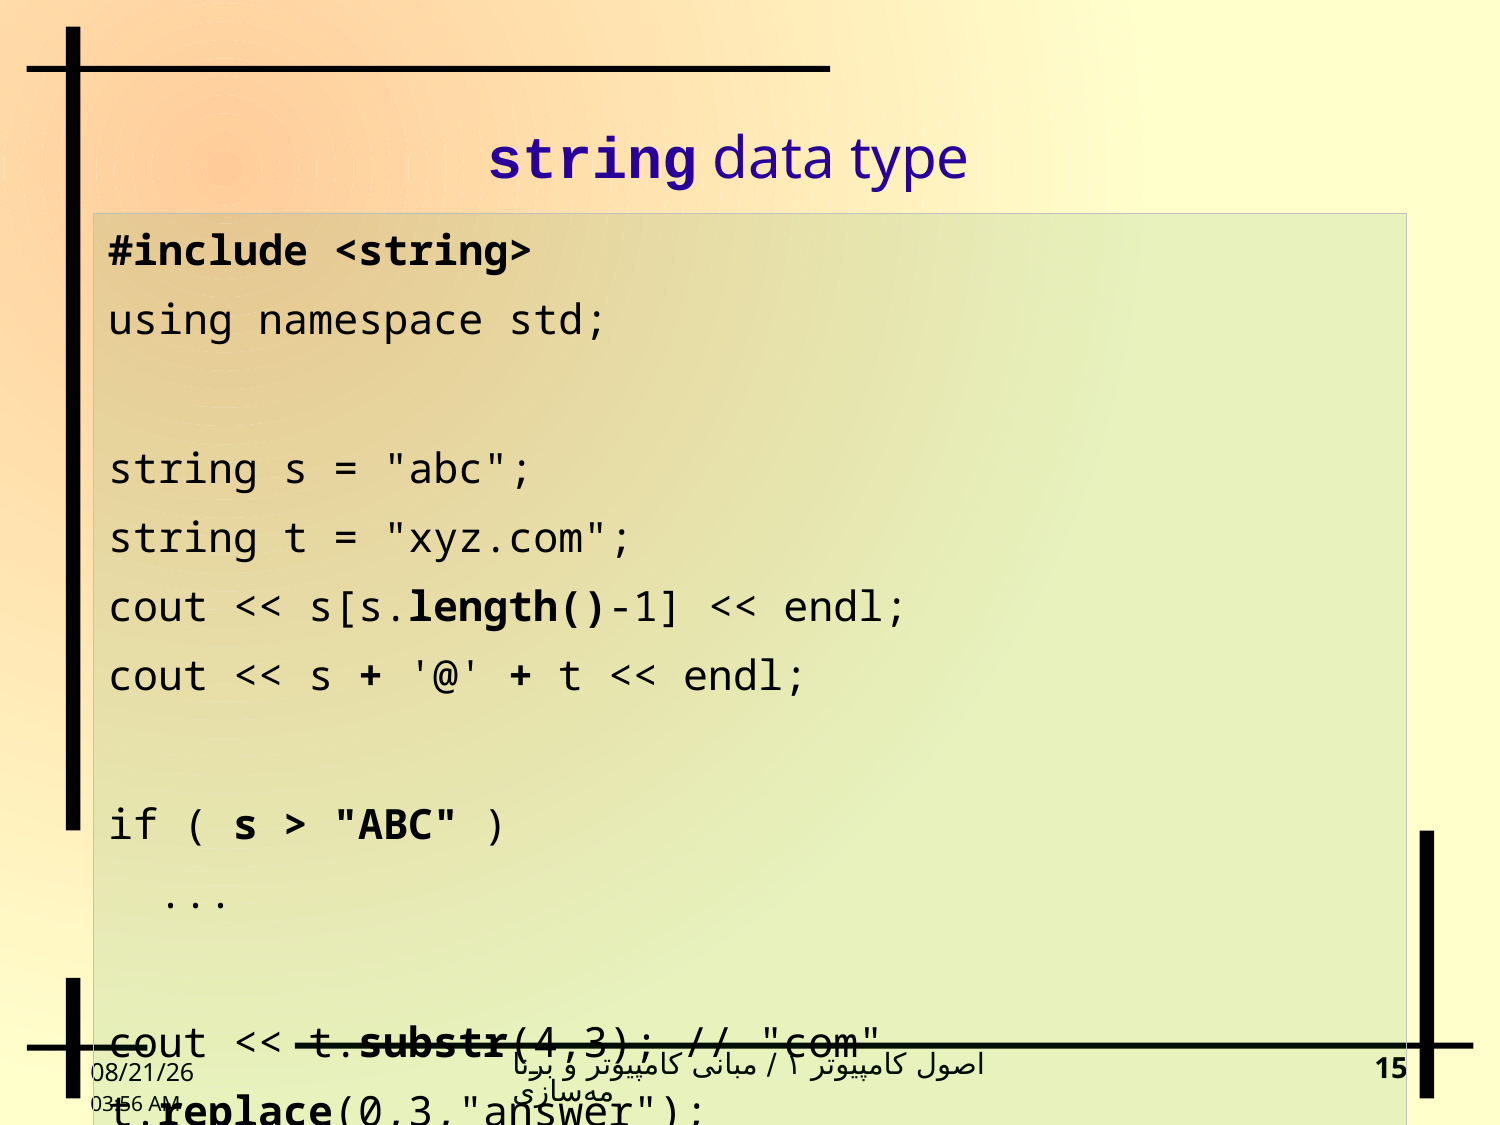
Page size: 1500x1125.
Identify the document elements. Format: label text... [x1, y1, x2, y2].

text_box #include <string> using namespace std; string s = "abc"; string t = "xyz.com"; cout << s[s.length()-1] << endl; cout << s + '@' + t << endl; if ( s > "ABC" ) ... cout << t.substr(4,3); // "com" t.replace(0,3,"answer"); [93, 213, 1407, 1019]
title string data type [113, 96, 1344, 213]
